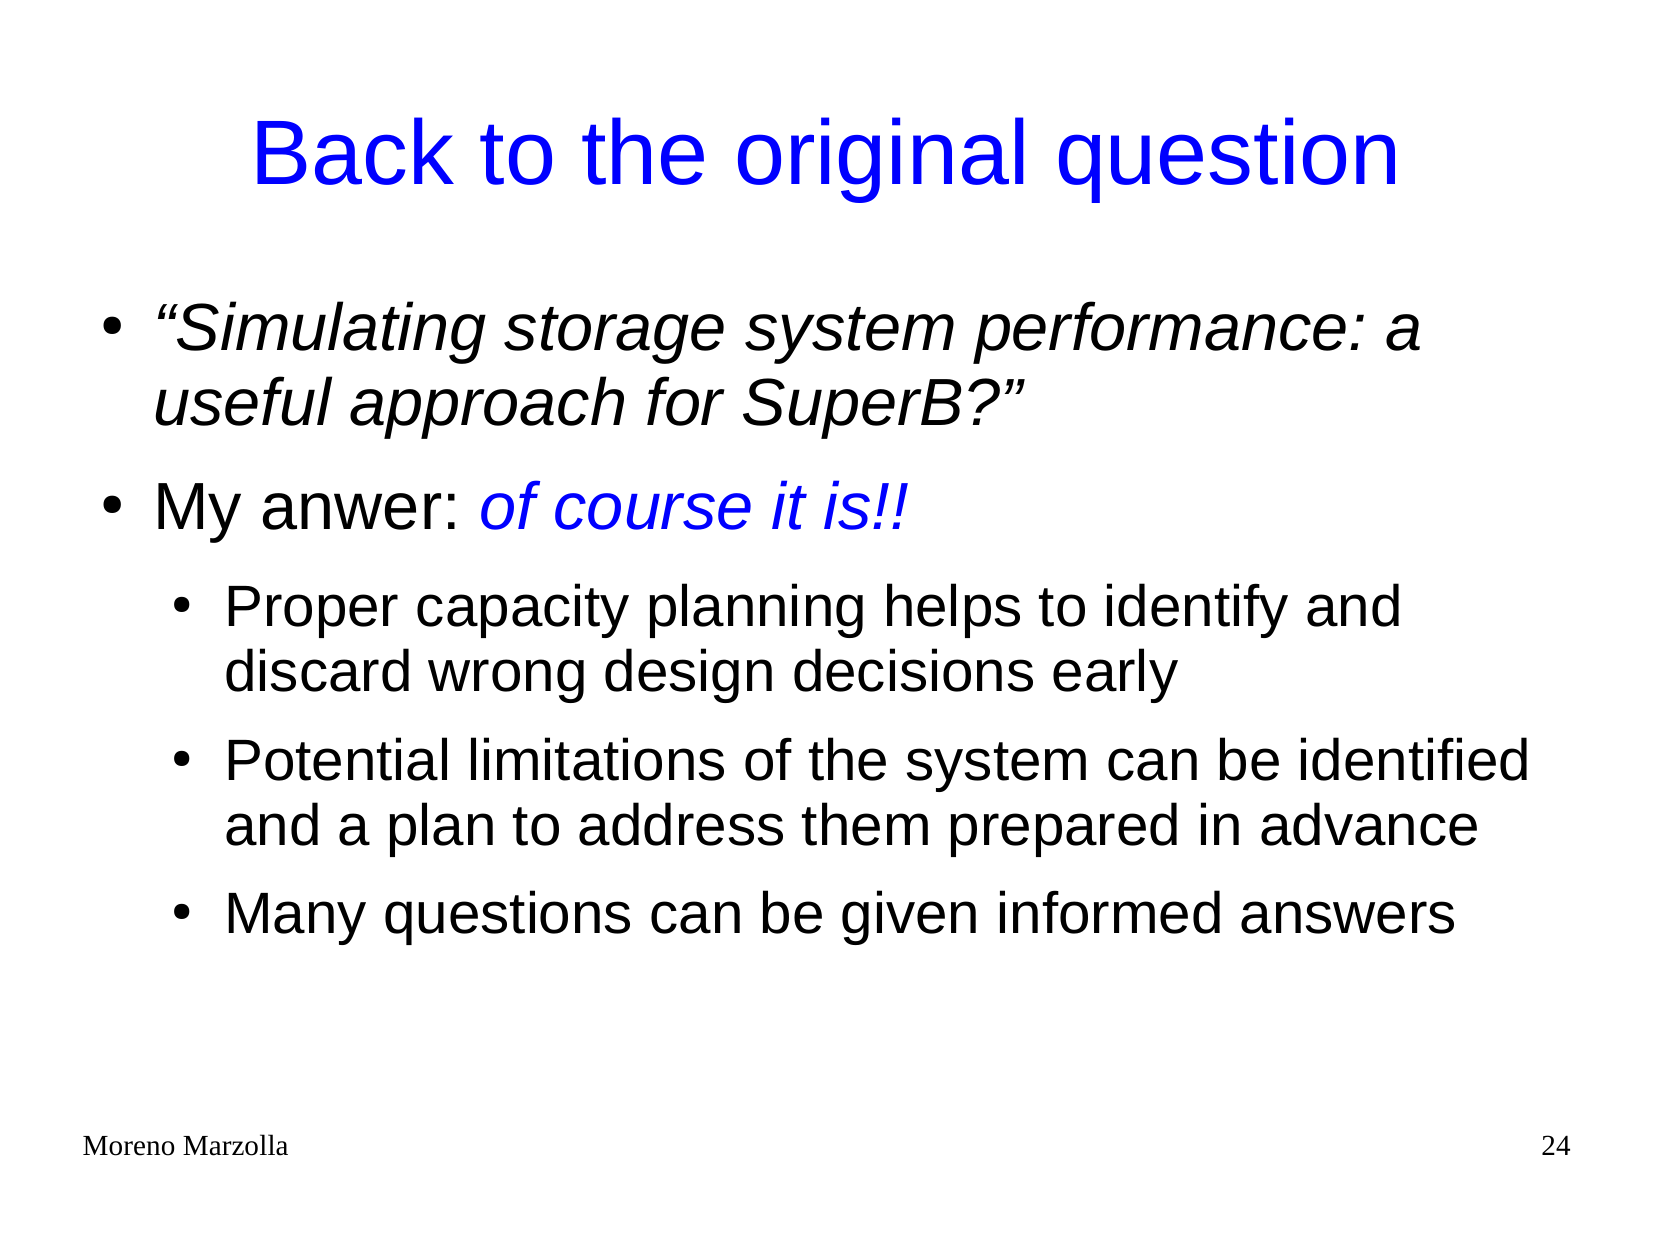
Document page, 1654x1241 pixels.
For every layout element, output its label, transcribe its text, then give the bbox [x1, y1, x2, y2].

title Back to the original question [82, 56, 1571, 250]
list “Simulating storage system performance: a useful approach for SuperB?” My anwer: of course it is!! Proper capacity planning helps to identify and discard wrong design decisions early Potential limitations of the system can be identified and a plan to address them prepared in advance Many questions can be given informed answers [82, 290, 1571, 1094]
